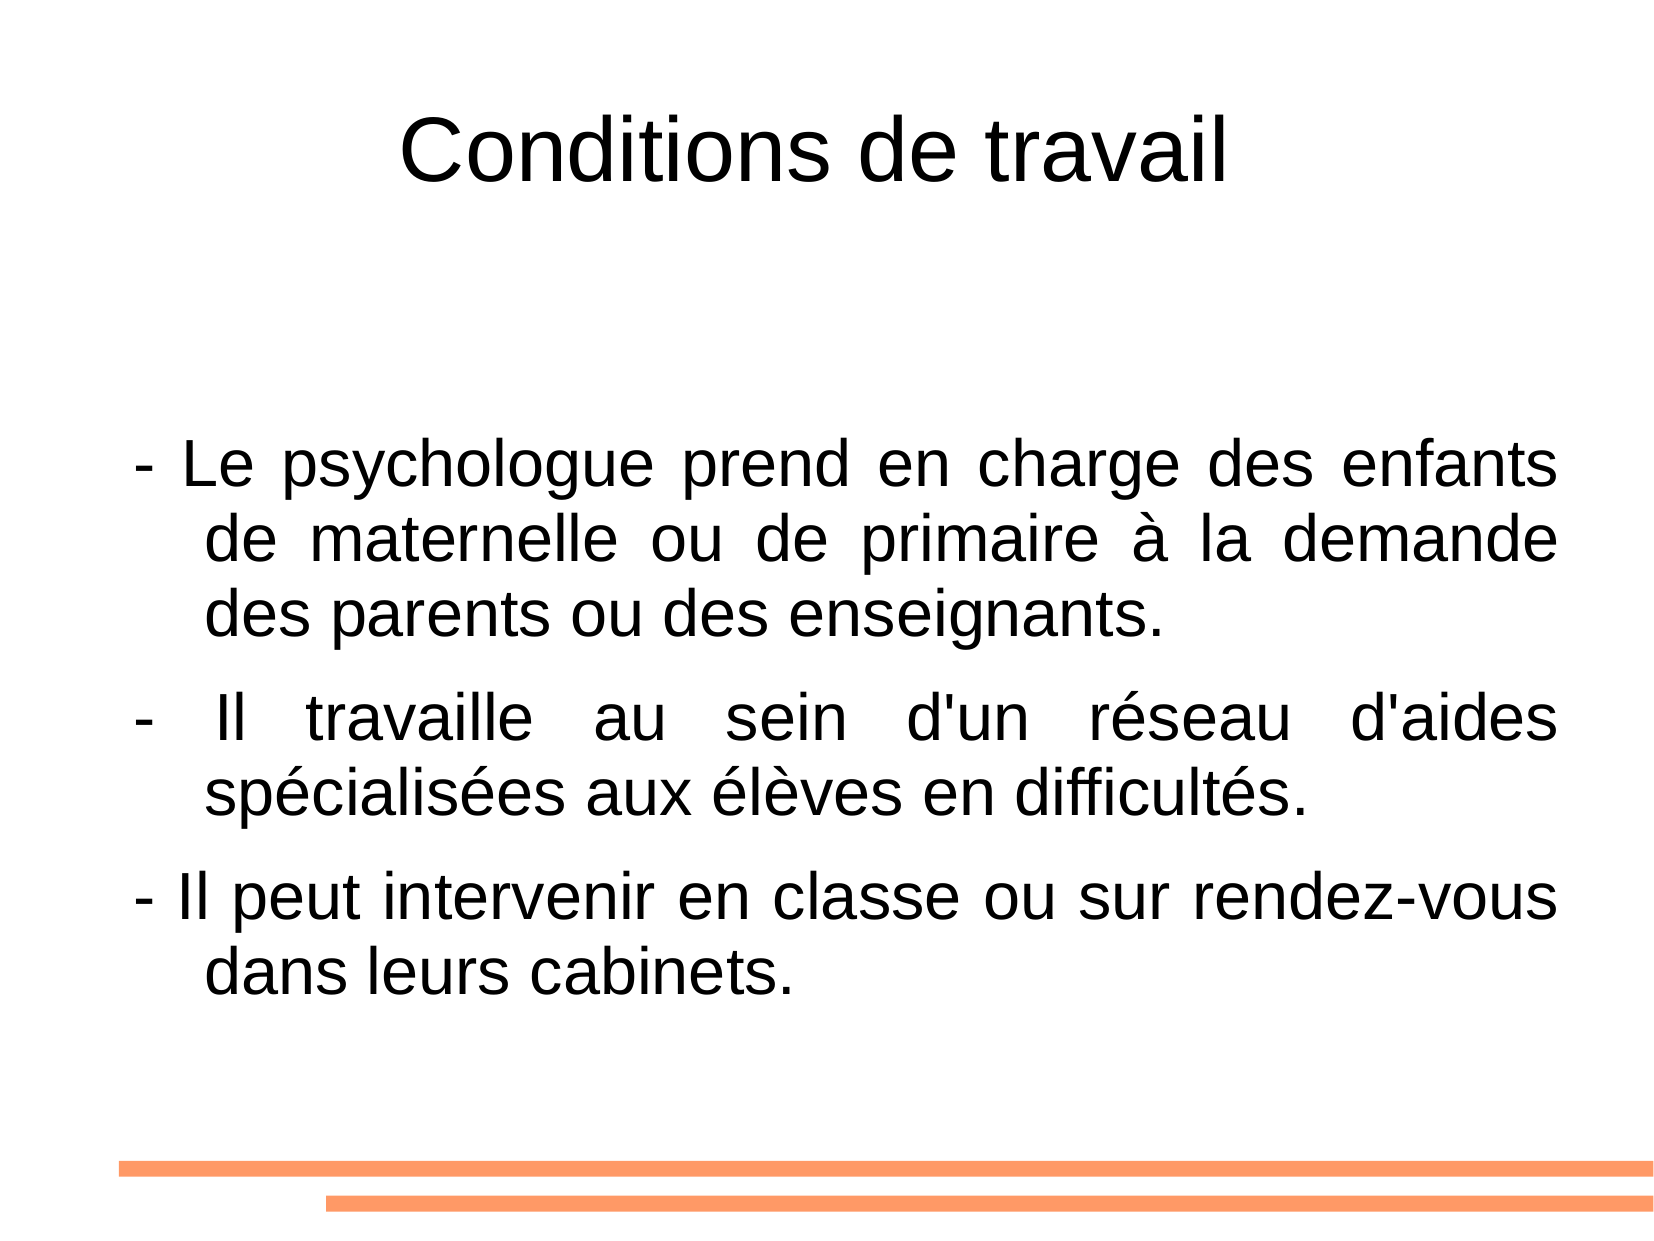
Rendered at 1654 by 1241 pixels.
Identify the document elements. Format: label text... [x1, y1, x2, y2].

list - Le psychologue prend en charge des enfants de maternelle ou de primaire à la demande des parents ou des enseignants. - Il travaille au sein d'un réseau d'aides spécialisées aux élèves en difficultés. - Il peut intervenir en classe ou sur rendez-vous dans leurs cabinets. [121, 322, 1561, 1132]
title Conditions de travail [121, 46, 1534, 254]
